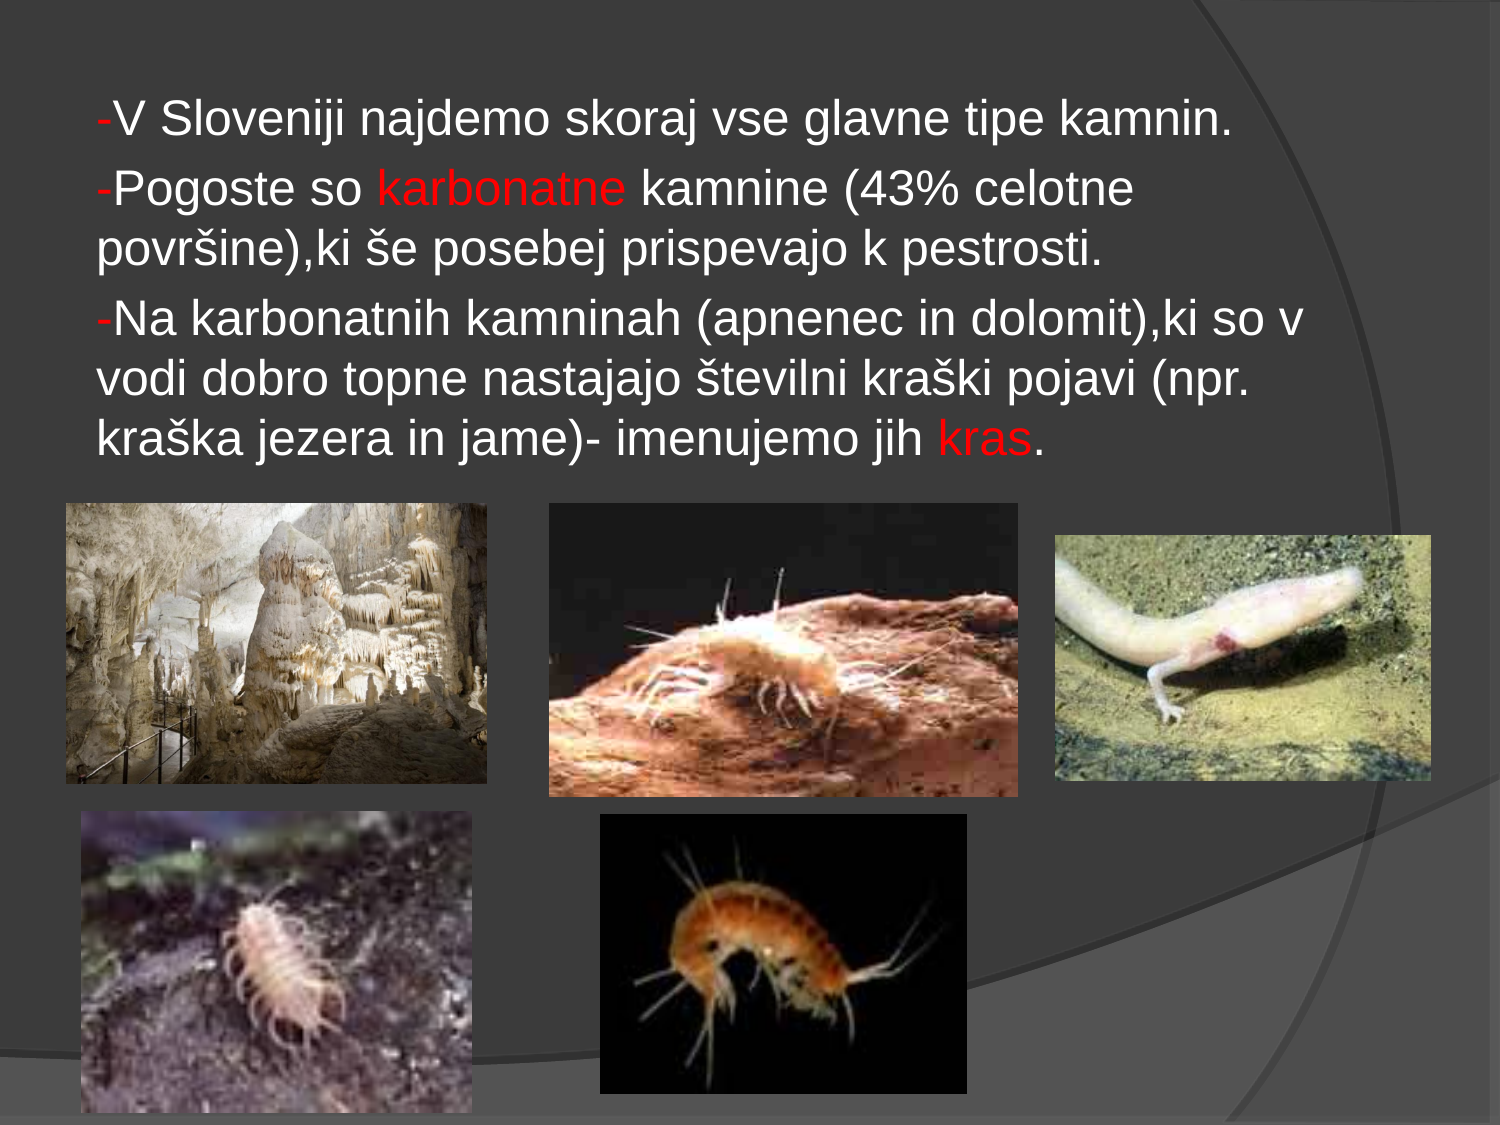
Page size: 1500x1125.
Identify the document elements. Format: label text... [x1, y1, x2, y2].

picture [1055, 535, 1431, 781]
picture [81, 811, 472, 1113]
picture [600, 814, 967, 1094]
picture [549, 503, 1018, 797]
picture [66, 503, 487, 784]
list -V Sloveniji najdemo skoraj vse glavne tipe kamnin. -Pogoste so karbonatne kamnine (43% celotne površine),ki še posebej prispevajo k pestrosti. -Na karbonatnih kamninah (apnenec in dolomit),ki so v vodi dobro topne nastajajo številni kraški pojavi (npr. kraška jezera in jame)- imenujemo jih kras. [75, 78, 1341, 1005]
